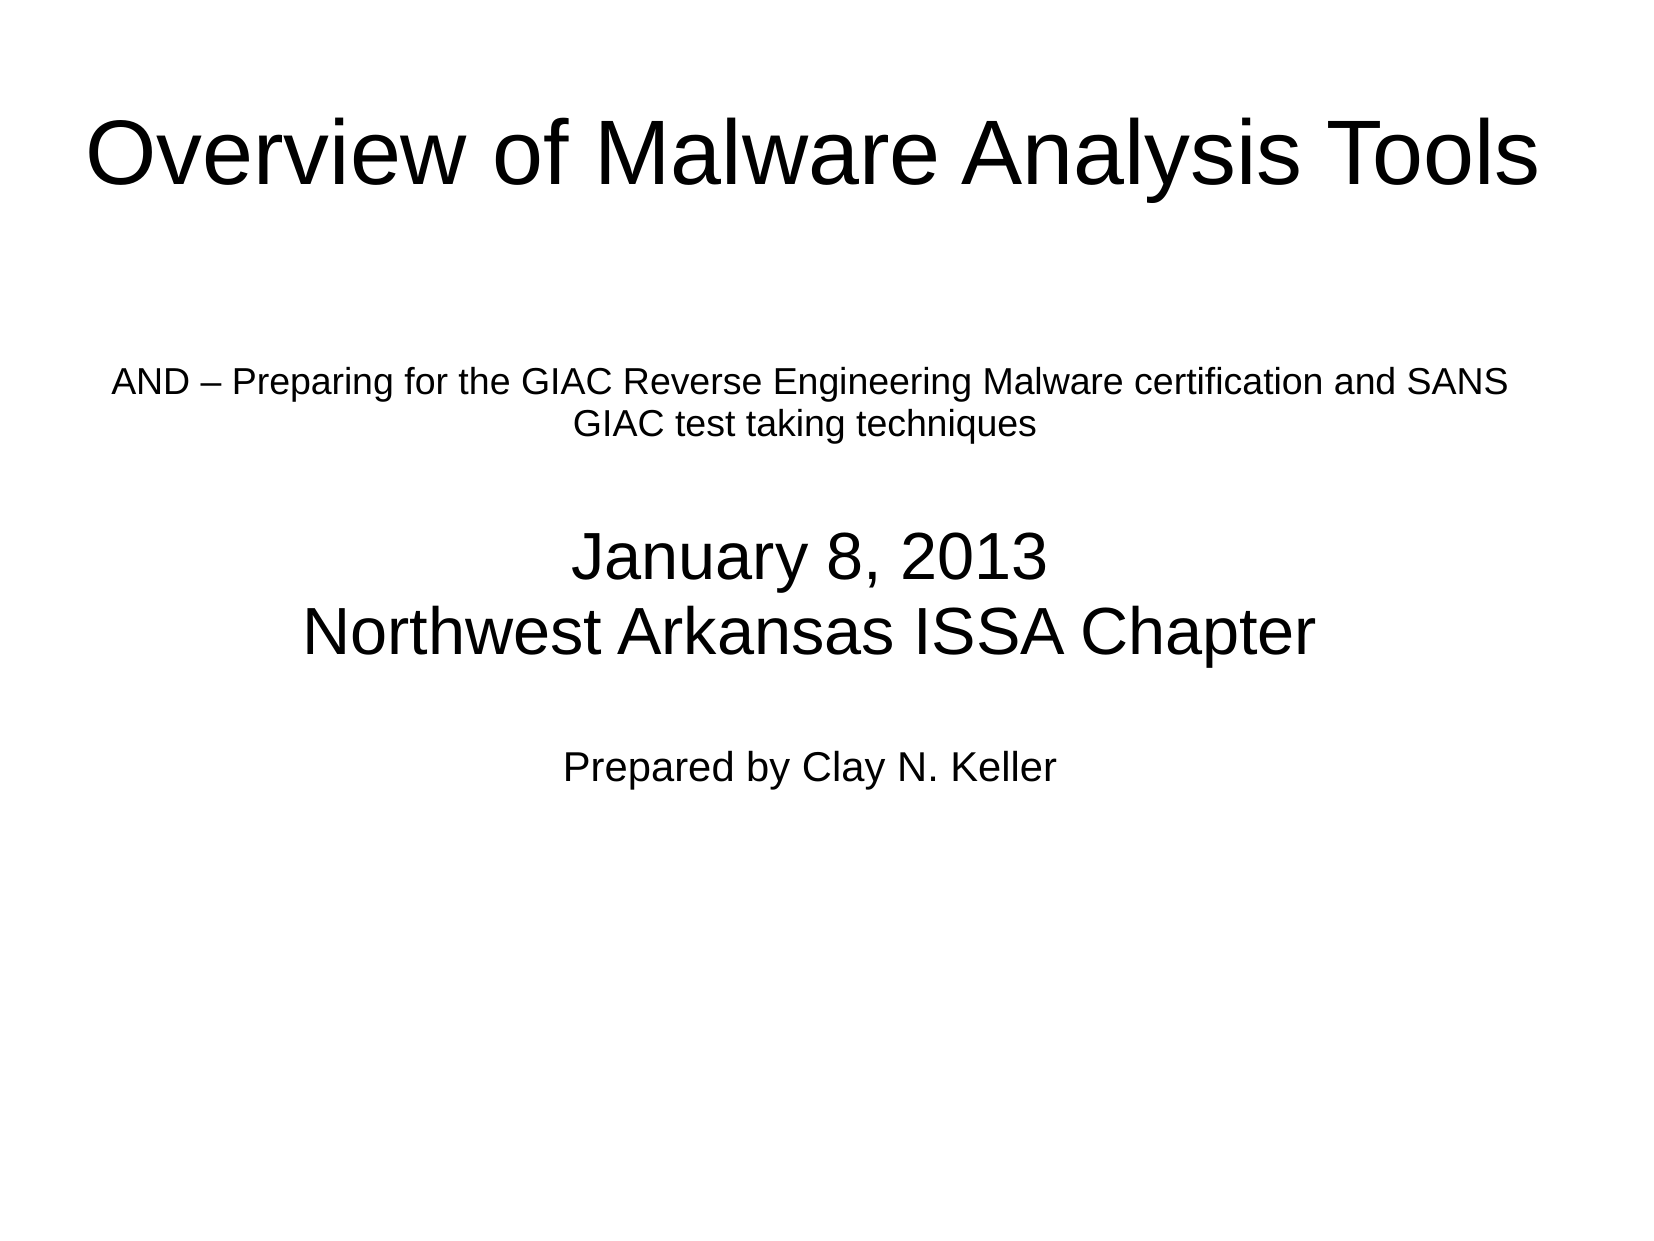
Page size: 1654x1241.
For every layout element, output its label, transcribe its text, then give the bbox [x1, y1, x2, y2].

title Overview of Malware Analysis Tools [82, 49, 1571, 257]
subtitle AND – Preparing for the GIAC Reverse Engineering Malware certification and SANS GIAC test taking techniques January 8, 2013 Northwest Arkansas ISSA Chapter Prepared by Clay N. Keller [82, 290, 1538, 1010]
